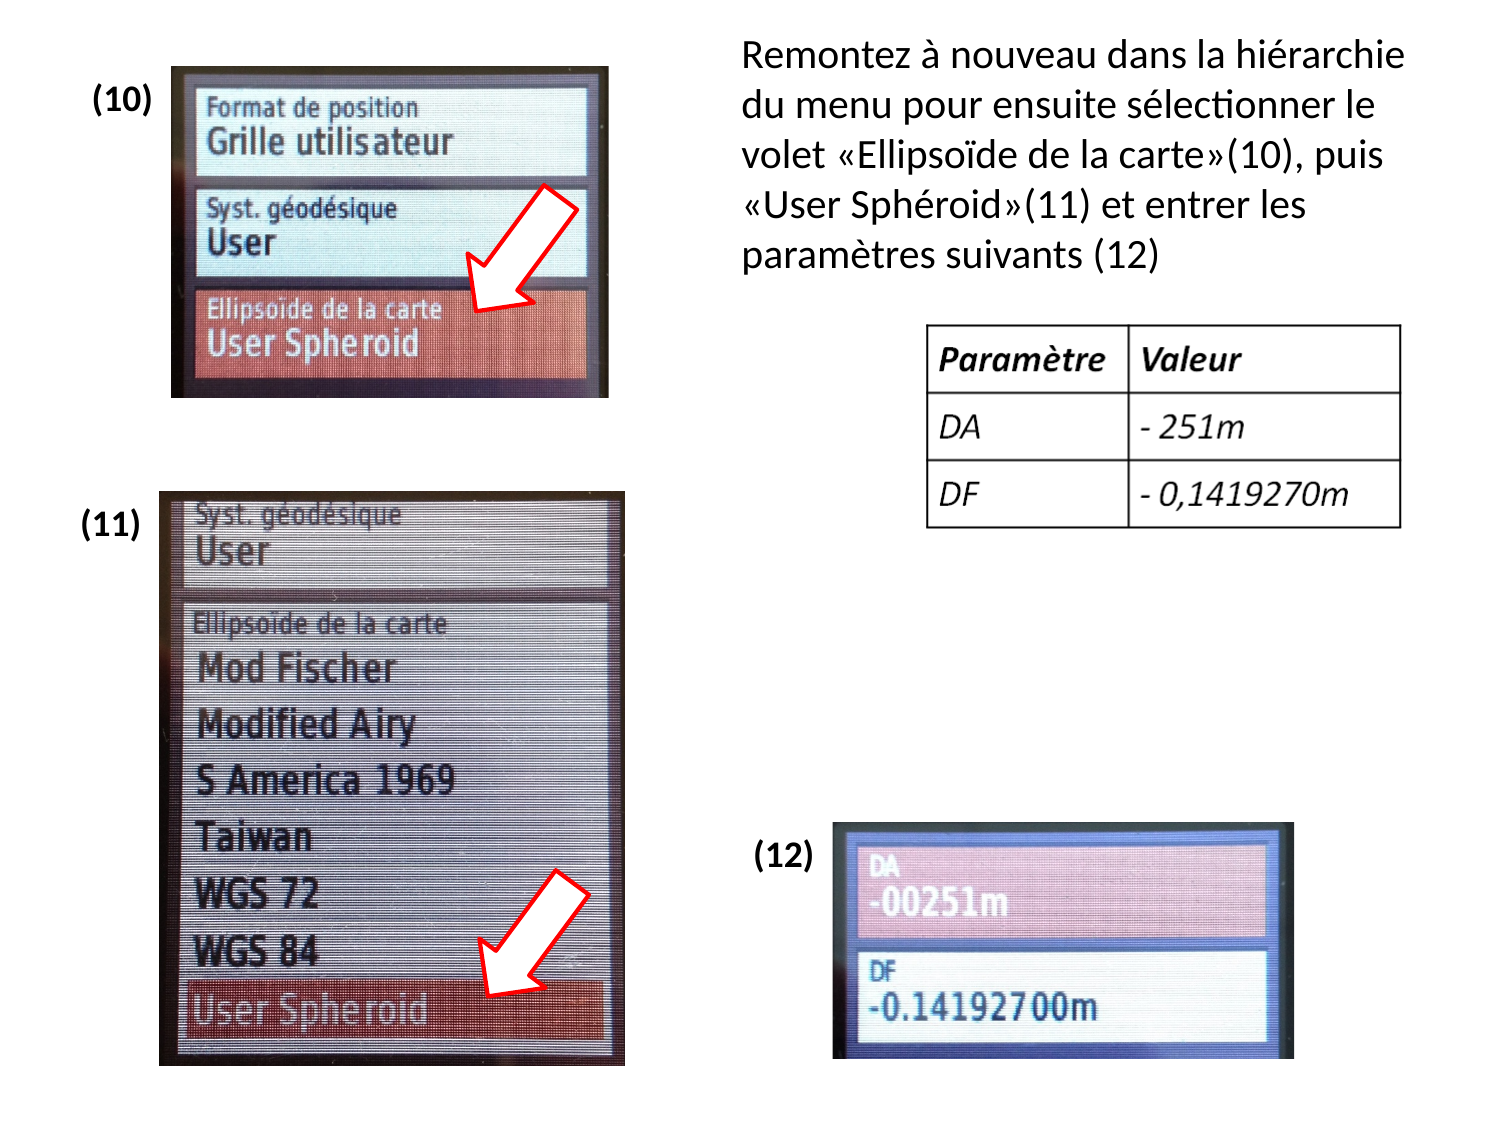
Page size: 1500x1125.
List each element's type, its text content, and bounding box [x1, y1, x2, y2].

text_box (11) [64, 491, 182, 553]
text_box [479, 870, 589, 997]
text_box Remontez à nouveau dans la hiérarchie du menu pour ensuite sélectionner le volet «Ellipsoïde de la carte»(10), puis «User Sphéroid»(11) et entrer les paramètres suivants (12) [726, 19, 1459, 335]
picture [159, 491, 625, 1066]
text_box (12) [738, 822, 855, 883]
picture [832, 822, 1295, 1059]
text_box [467, 185, 578, 312]
picture [915, 335, 1413, 539]
text_box (10) [76, 66, 194, 127]
picture [171, 66, 609, 398]
